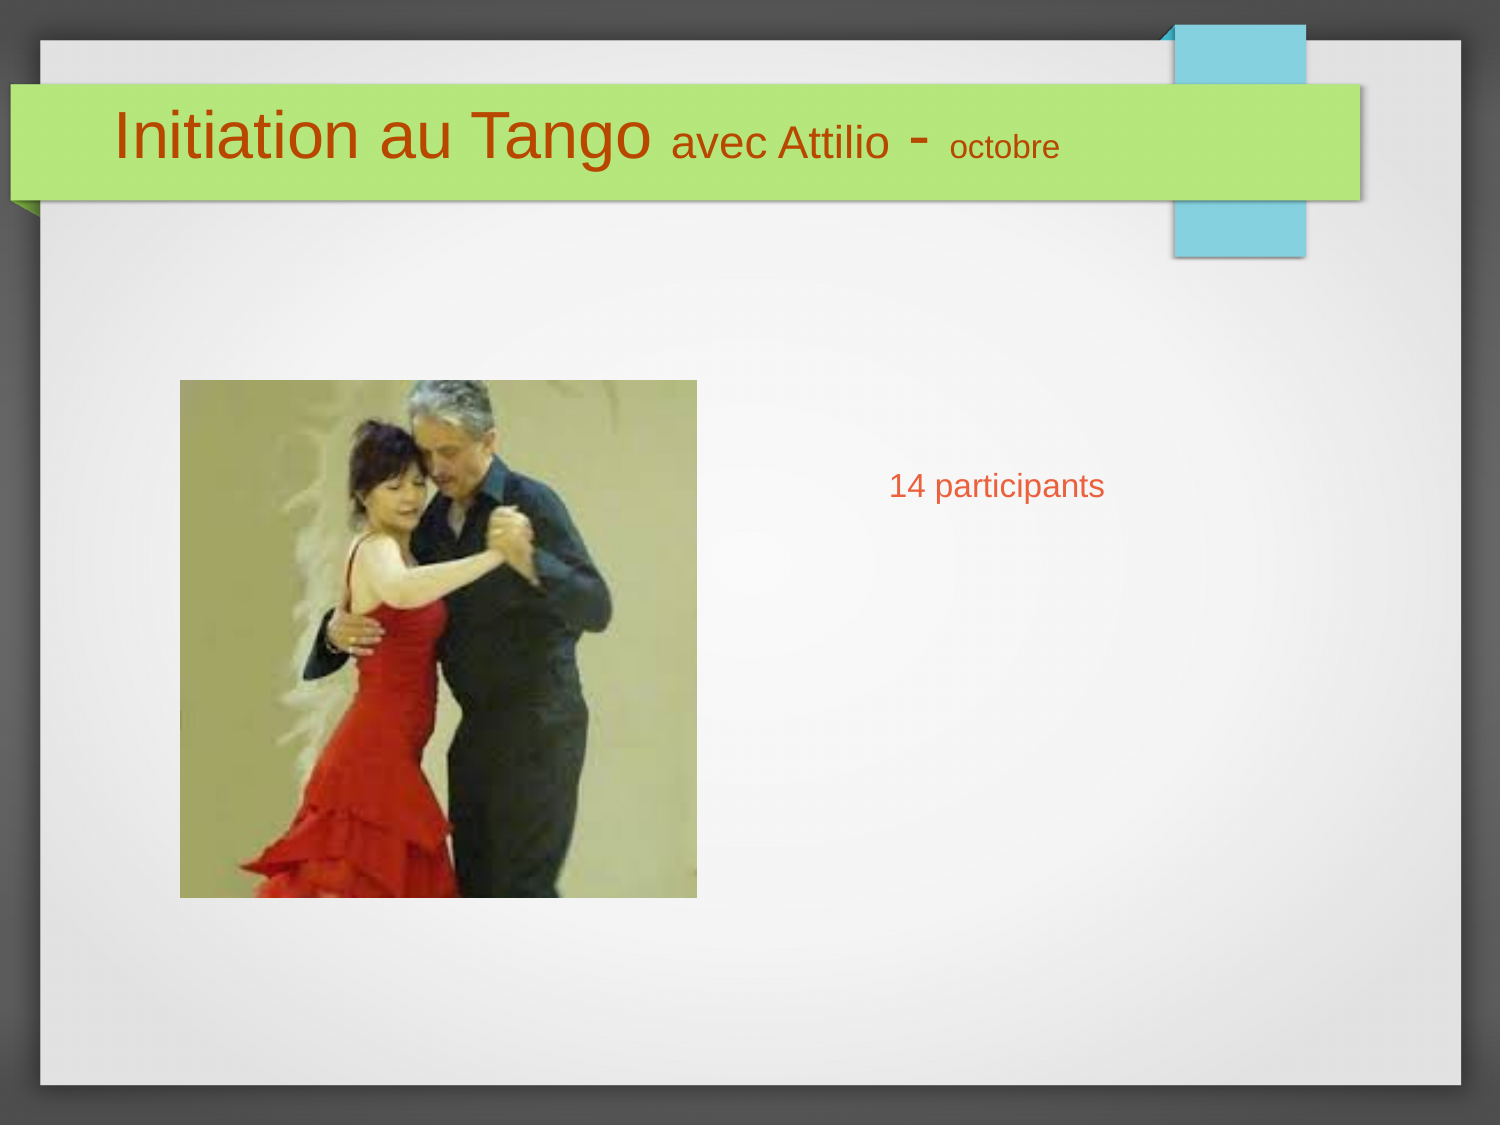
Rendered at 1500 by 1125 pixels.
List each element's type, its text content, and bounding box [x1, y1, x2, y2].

text_box 14 participants [874, 484, 1406, 539]
picture [0, 0, 1500, 1125]
title Initiation au Tango avec Attilio - octobre [113, 0, 1394, 378]
